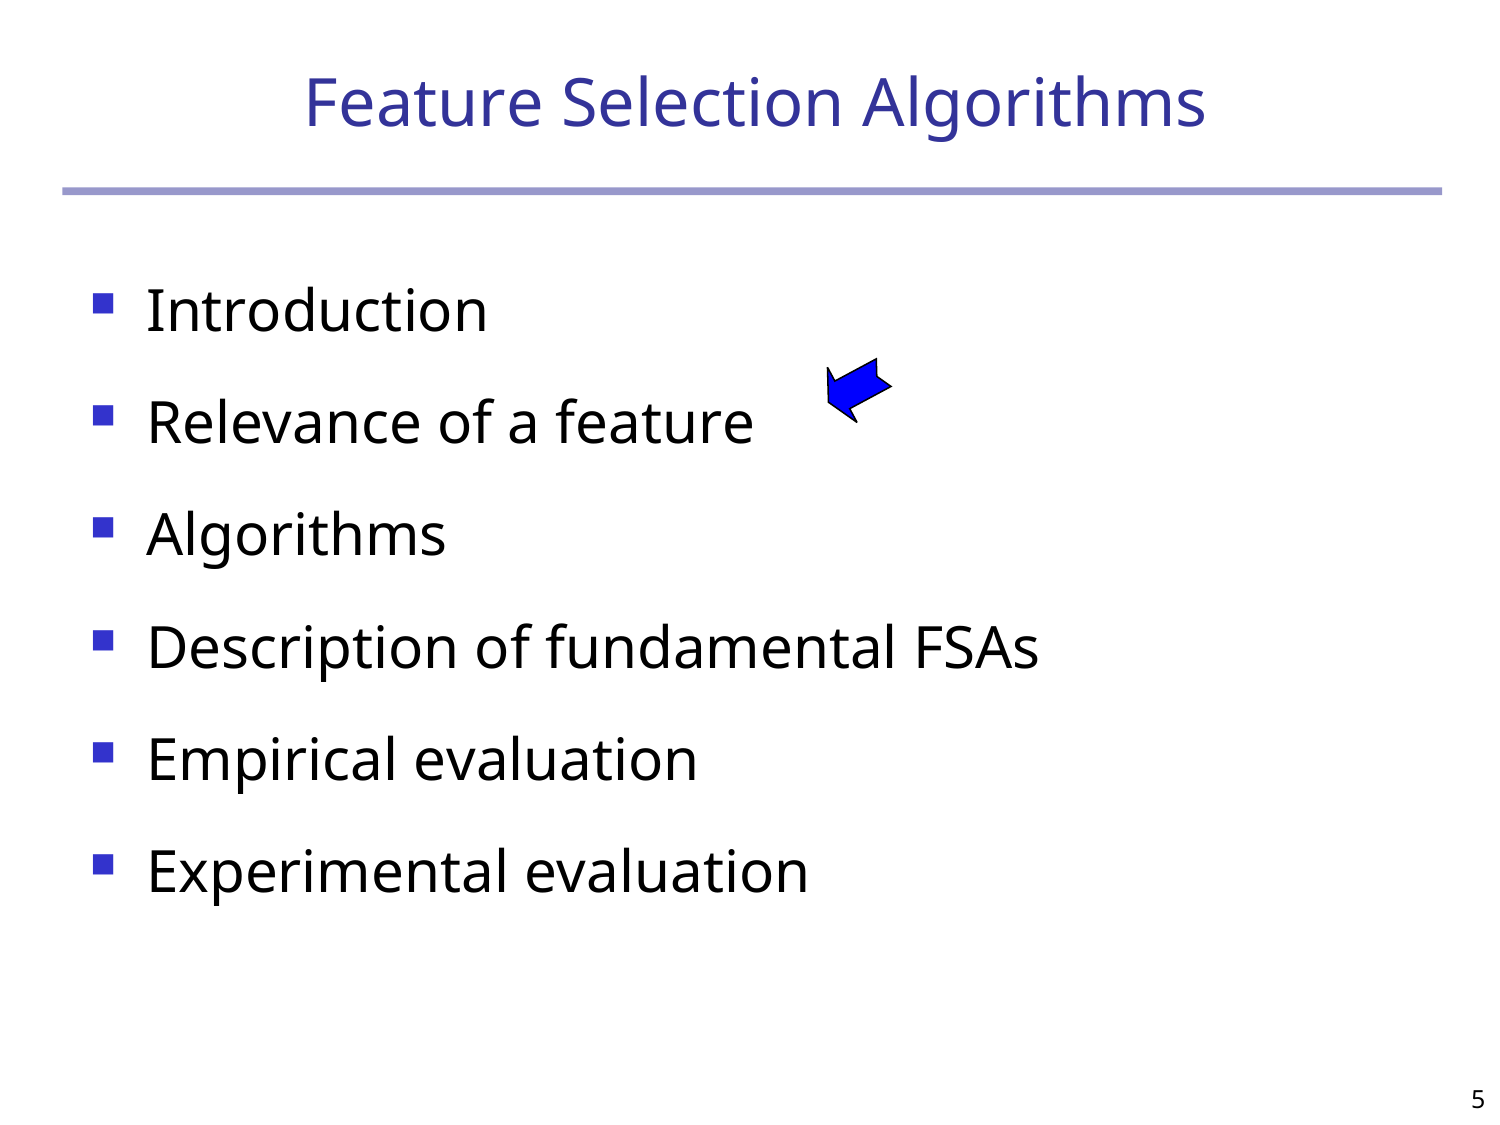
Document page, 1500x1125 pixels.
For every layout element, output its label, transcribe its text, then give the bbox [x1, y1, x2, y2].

text_box [827, 358, 892, 423]
list Introduction Relevance of a feature Algorithms Description of fundamental FSAs Empirical evaluation Experimental evaluation [74, 237, 1450, 1038]
text_box <number> [1187, 1050, 1500, 1125]
title Feature Selection Algorithms [0, 12, 1500, 188]
